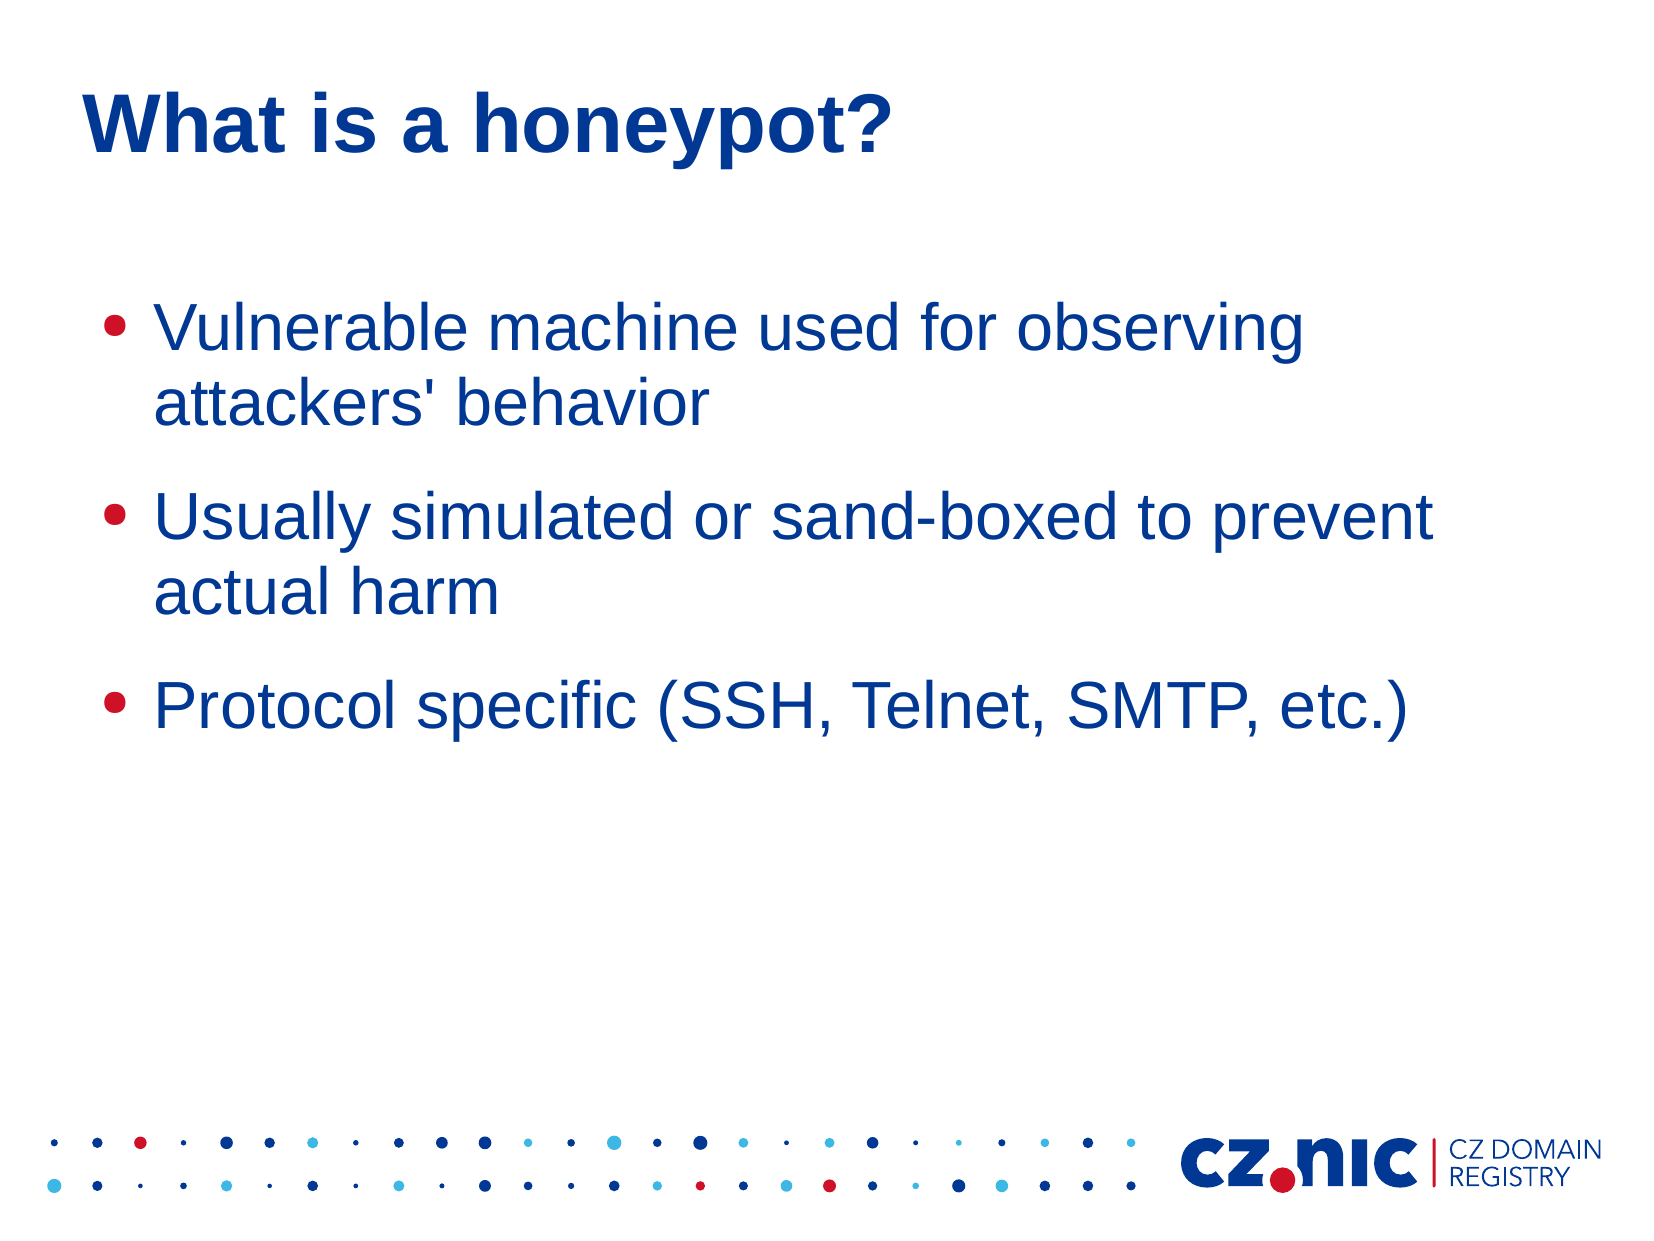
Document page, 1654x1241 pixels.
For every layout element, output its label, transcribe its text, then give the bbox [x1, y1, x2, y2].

list Vulnerable machine used for observing attackers' behavior Usually simulated or sand-boxed to prevent actual harm Protocol specific (SSH, Telnet, SMTP, etc.) [82, 290, 1571, 1010]
title What is a honeypot? [82, 70, 1571, 178]
